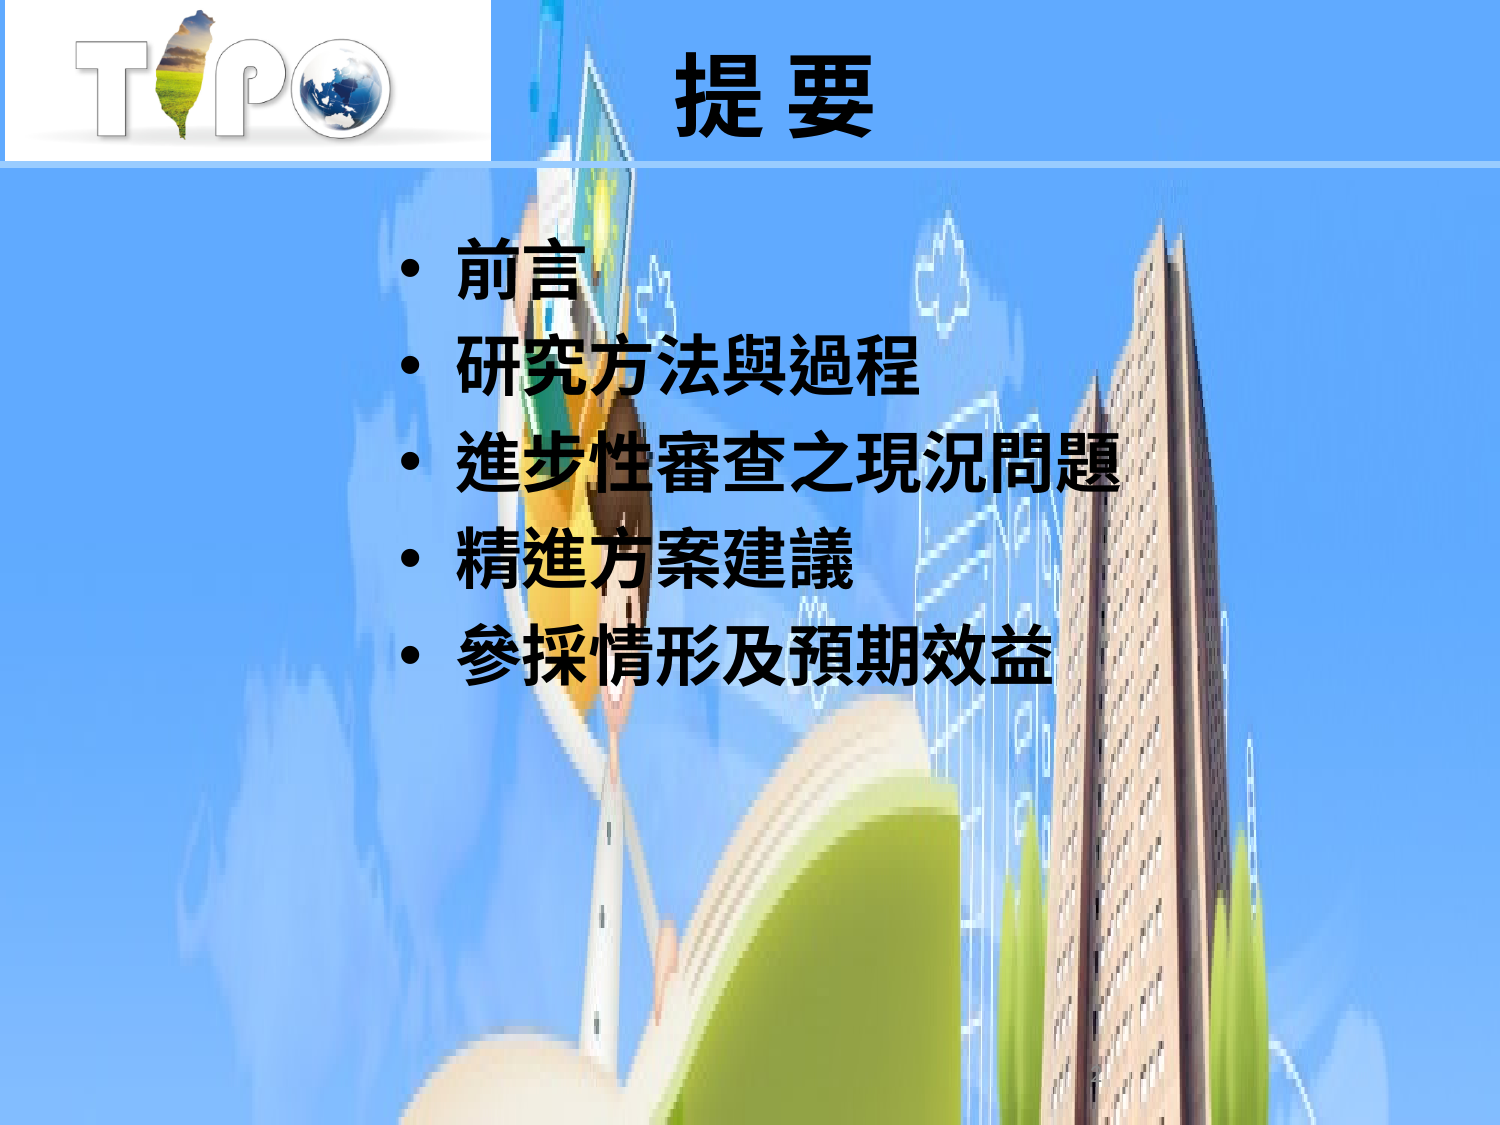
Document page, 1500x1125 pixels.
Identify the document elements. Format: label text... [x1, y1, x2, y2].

text_box 2 [1074, 1042, 1426, 1103]
text_box 前言 研究方法與過程 進步性審查之現況問題 精進方案建議 參採情形及預期效益 [383, 219, 1377, 963]
text_box 提 要 [100, 0, 1451, 188]
